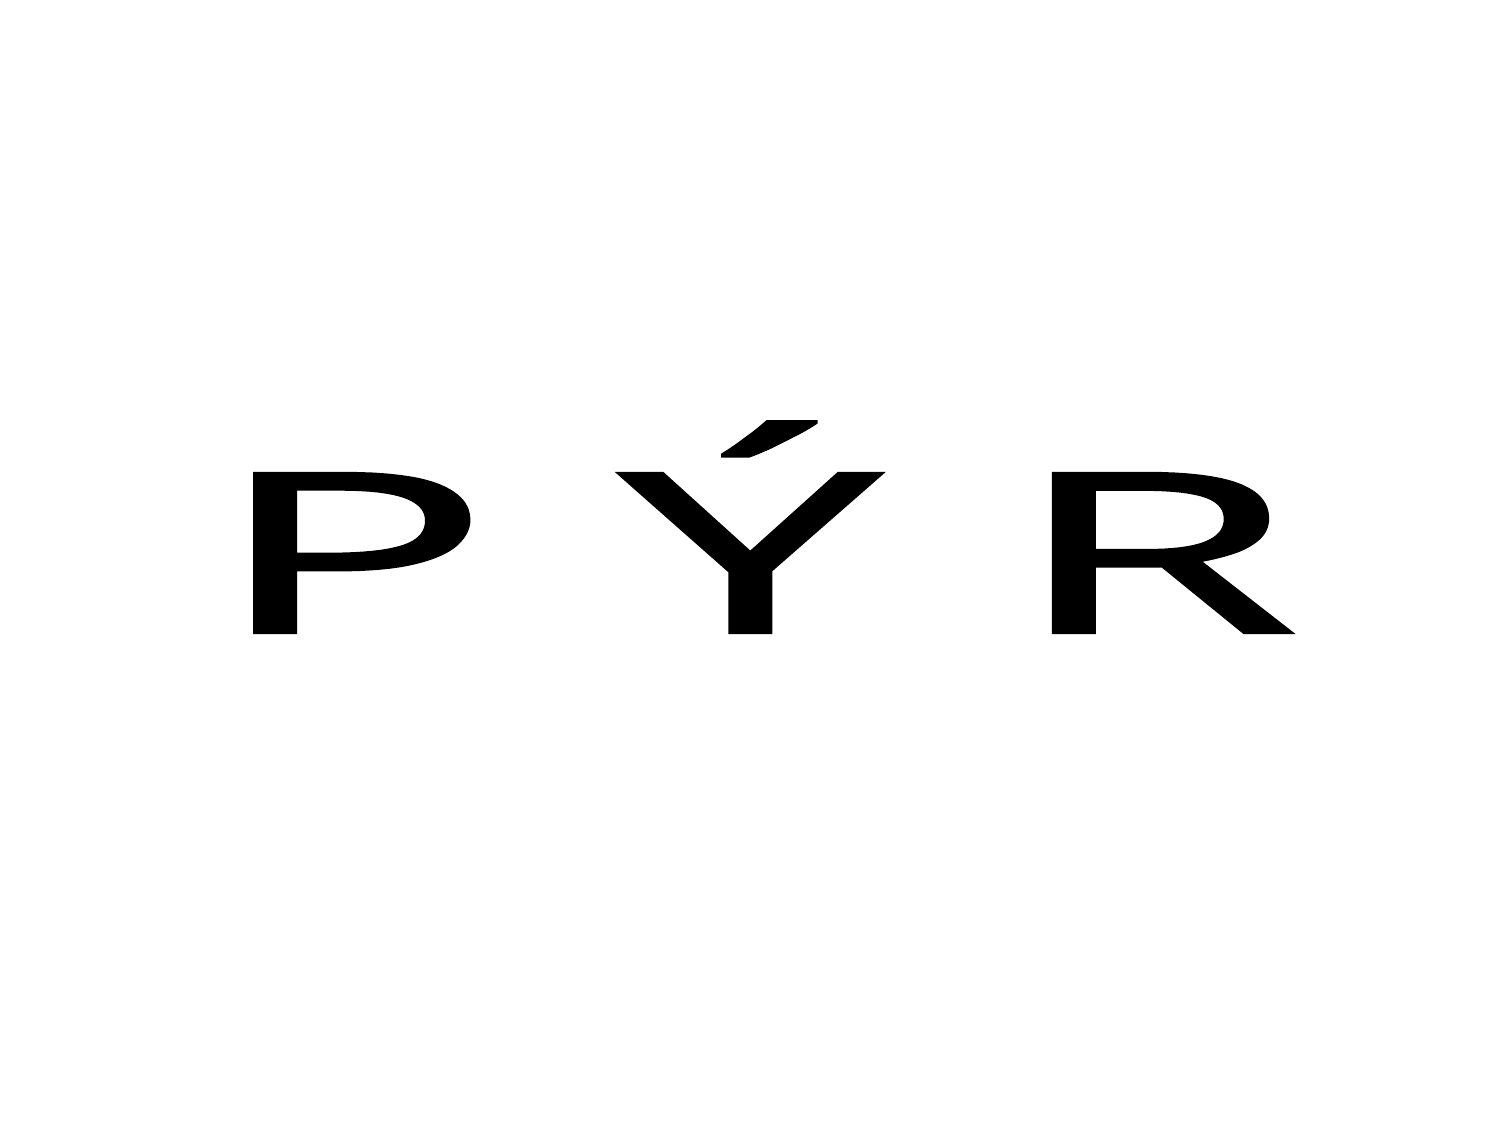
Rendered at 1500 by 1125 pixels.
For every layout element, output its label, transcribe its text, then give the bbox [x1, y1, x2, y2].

text_box P Ý R [721, 420, 817, 457]
text_box P Ý R [253, 472, 470, 634]
text_box P Ý R [1052, 472, 1294, 634]
text_box P Ý R [616, 472, 884, 634]
